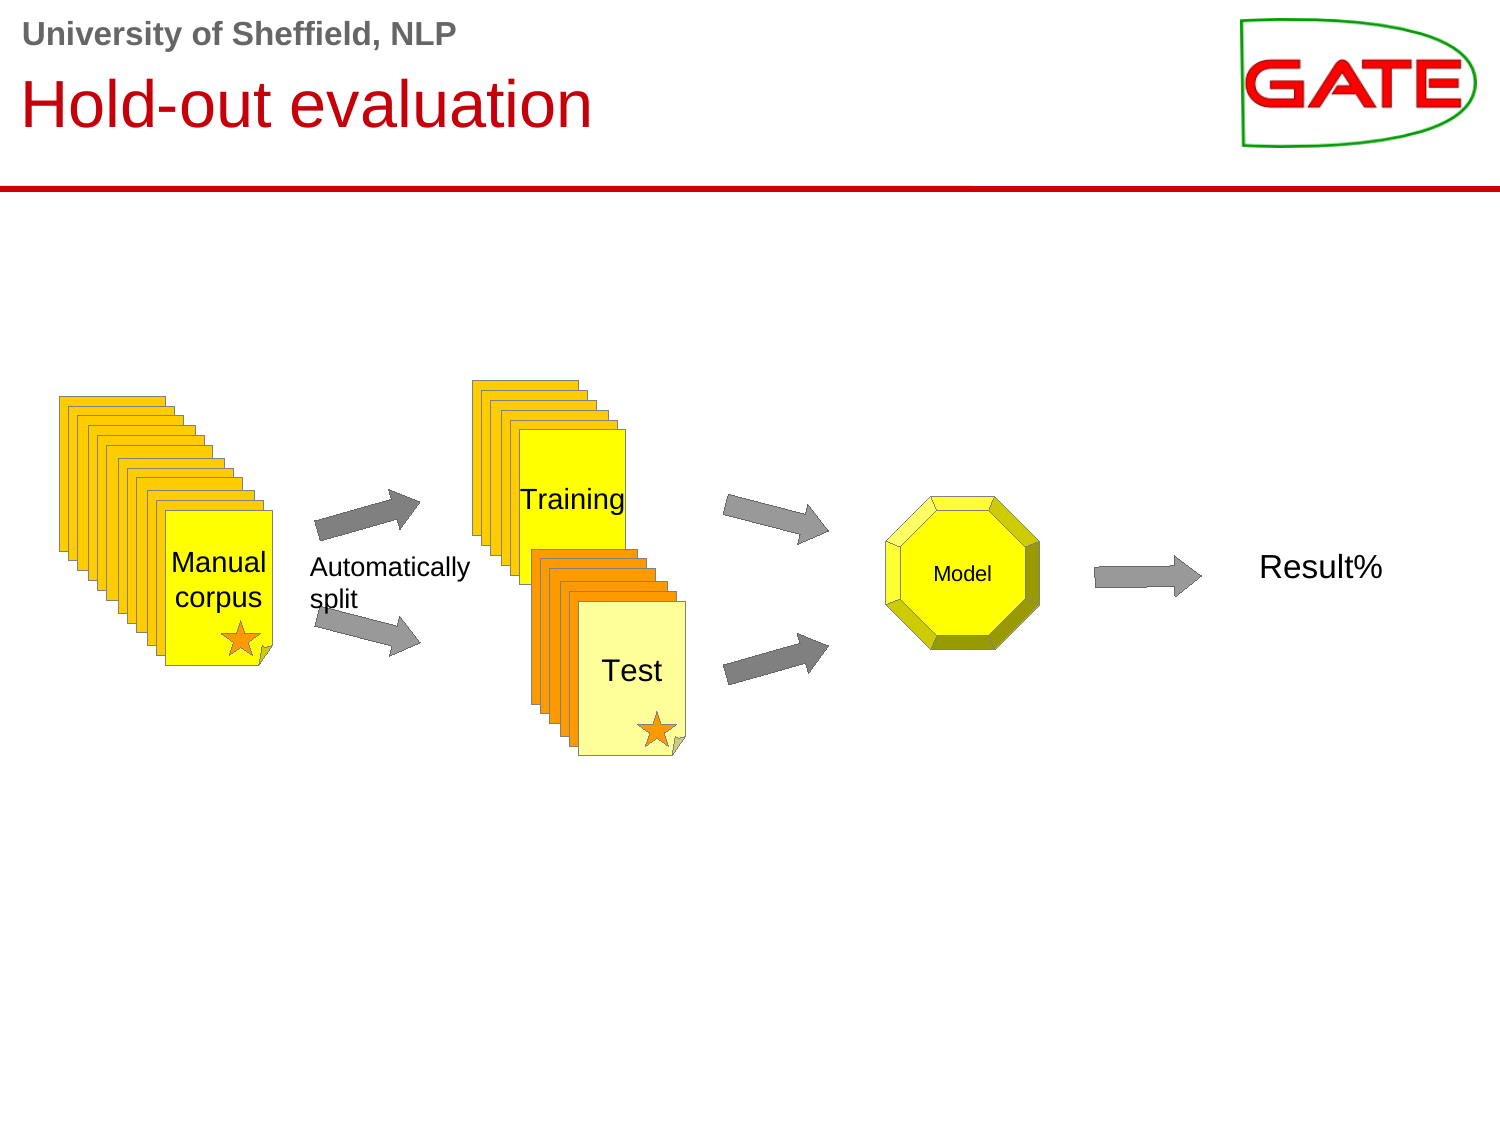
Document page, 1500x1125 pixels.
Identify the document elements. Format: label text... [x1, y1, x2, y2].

text_box Result% [1216, 537, 1426, 633]
text_box Model [901, 511, 1025, 635]
text_box Manual corpus [165, 510, 273, 666]
text_box [472, 380, 618, 576]
text_box [59, 396, 264, 656]
text_box [314, 489, 420, 541]
text_box [531, 549, 677, 747]
text_box [723, 633, 829, 685]
text_box [1094, 555, 1202, 597]
picture [1240, 18, 1477, 148]
title Hold-out evaluation [20, 45, 1240, 166]
text_box [723, 494, 829, 545]
text_box Training [519, 429, 626, 585]
text_box Test [578, 601, 686, 756]
text_box [637, 711, 677, 747]
text_box Automatically split [295, 541, 491, 662]
text_box [221, 620, 261, 656]
